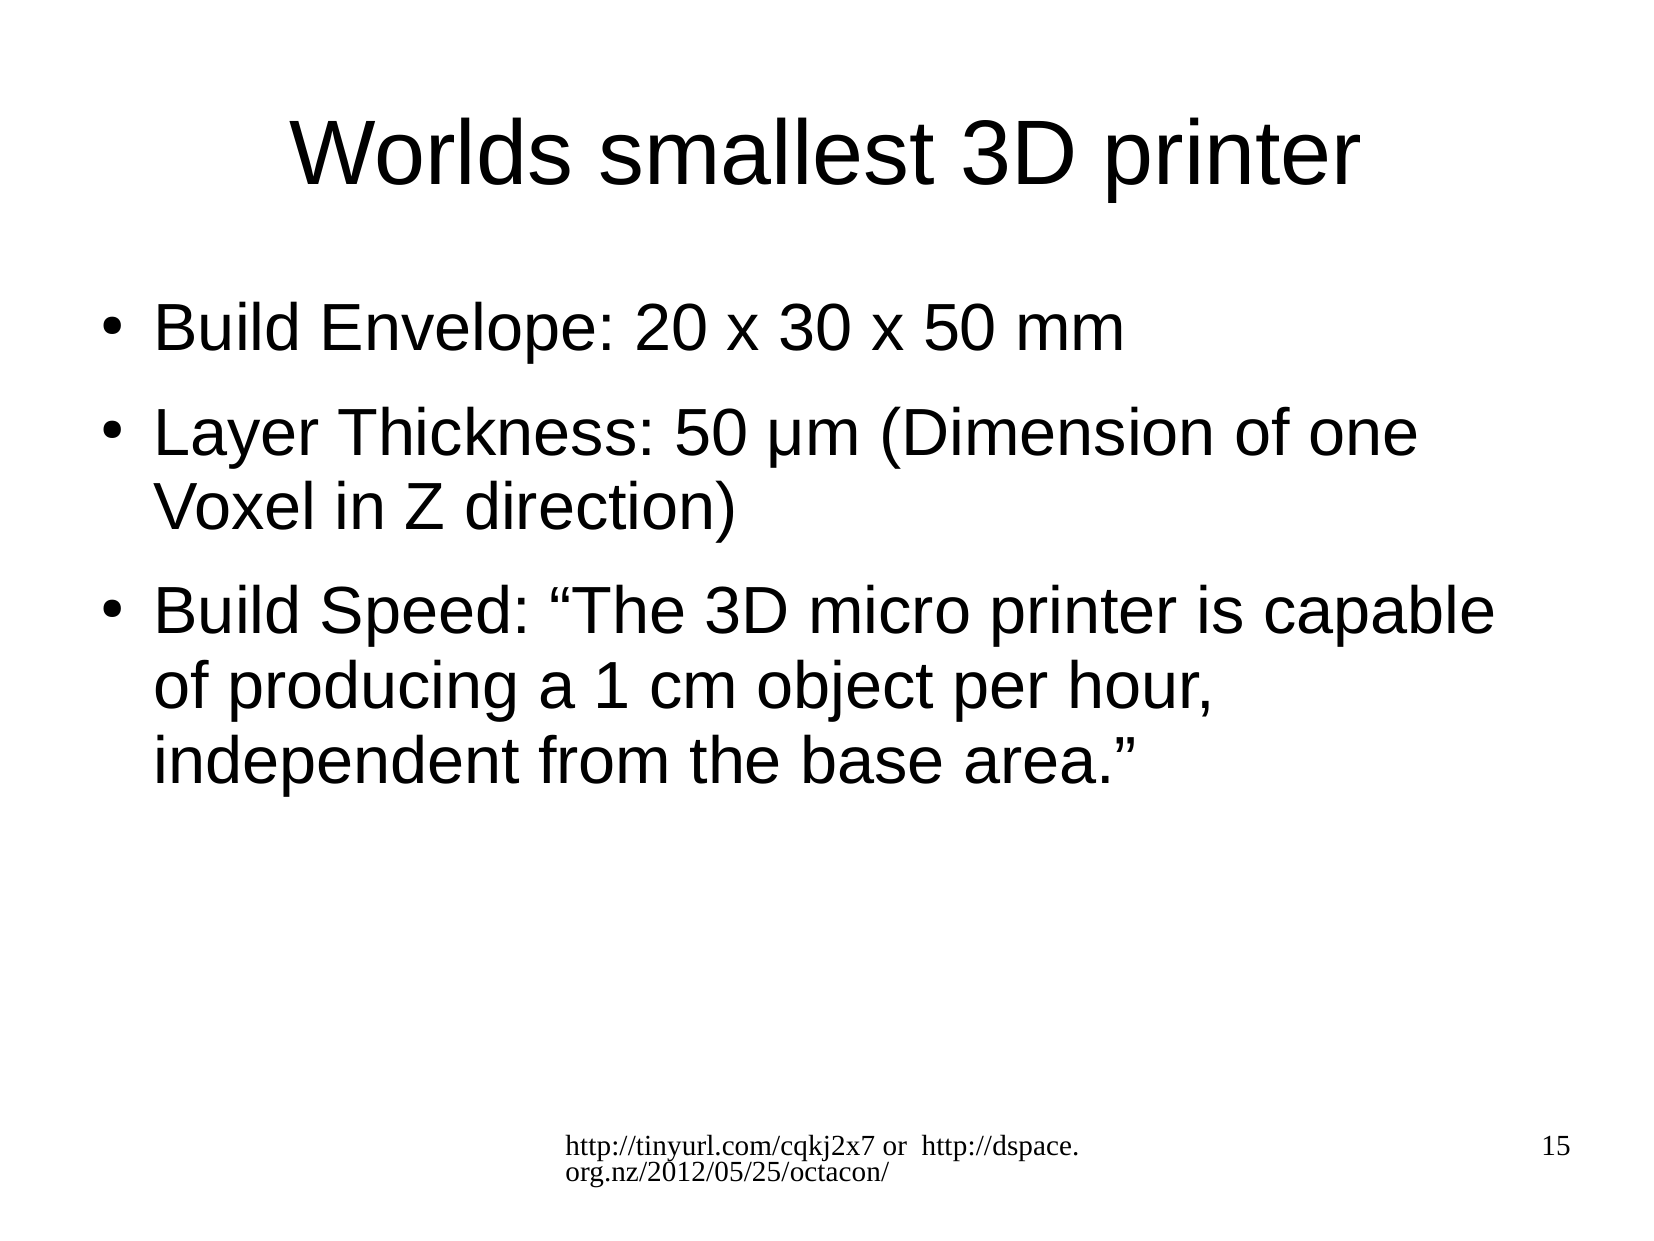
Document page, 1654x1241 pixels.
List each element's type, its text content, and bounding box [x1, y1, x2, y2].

list Build Envelope: 20 x 30 x 50 mm Layer Thickness: 50 μm (Dimension of one Voxel in Z direction) Build Speed: “The 3D micro printer is capable of producing a 1 cm object per hour, independent from the base area.” [82, 290, 1571, 1109]
title Worlds smallest 3D printer [82, 49, 1571, 257]
